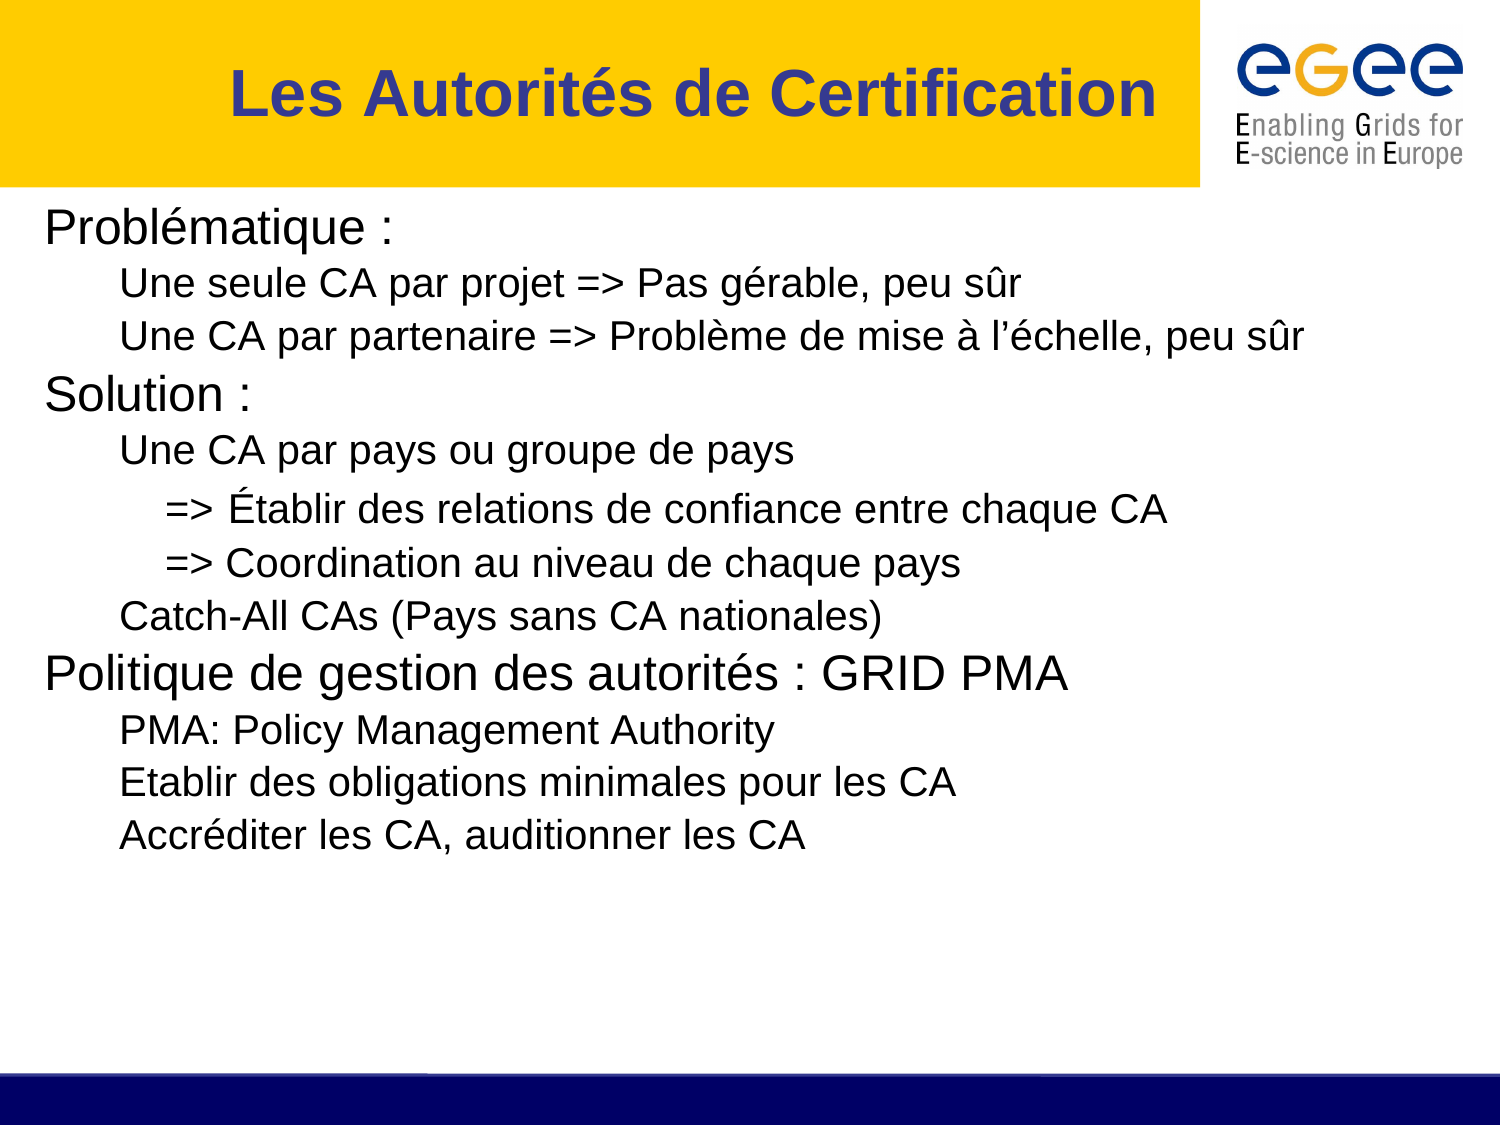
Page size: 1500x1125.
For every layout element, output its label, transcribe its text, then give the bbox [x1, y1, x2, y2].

list Problématique : Une seule CA par projet => Pas gérable, peu sûr Une CA par partenaire => Problème de mise à l’échelle, peu sûr Solution : Une CA par pays ou groupe de pays => Établir des relations de confiance entre chaque CA => Coordination au niveau de chaque pays Catch-All CAs (Pays sans CA nationales) Politique de gestion des autorités : GRID PMA PMA: Policy Management Authority Etablir des obligations minimales pour les CA Accréditer les CA, auditionner les CA [29, 196, 1474, 1125]
picture [1237, 24, 1463, 169]
title Les Autorités de Certification [12, 35, 1174, 152]
